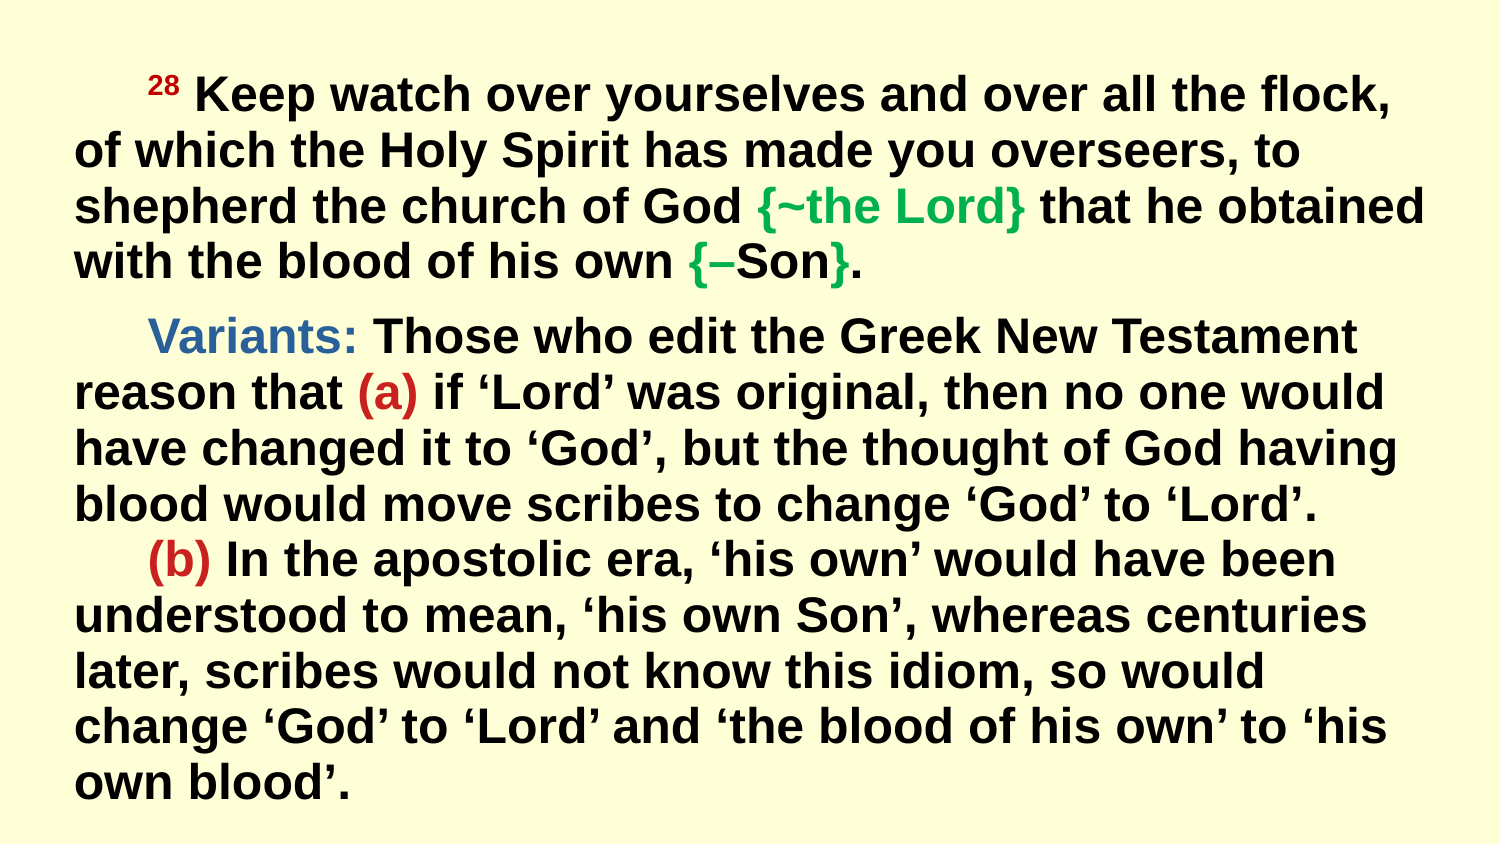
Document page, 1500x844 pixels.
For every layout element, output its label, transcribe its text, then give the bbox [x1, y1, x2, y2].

text_box Variants: Those who edit the Greek New Testament reason that (a) if ‘Lord’ was original, then no one would have changed it to ‘God’, but the thought of God having blood would move scribes to change ‘God’ to ‘Lord’. (b) In the apostolic era, ‘his own’ would have been understood to mean, ‘his own Son’, whereas centuries later, scribes would not know this idiom, so would change ‘God’ to ‘Lord’ and ‘the blood of his own’ to ‘his own blood’. [59, 301, 1447, 818]
text_box 28 Keep watch over yourselves and over all the flock, of which the Holy Spirit has made you overseers, to shepherd the church of God {~the Lord} that he obtained with the blood of his own {–Son}. [59, 59, 1447, 297]
